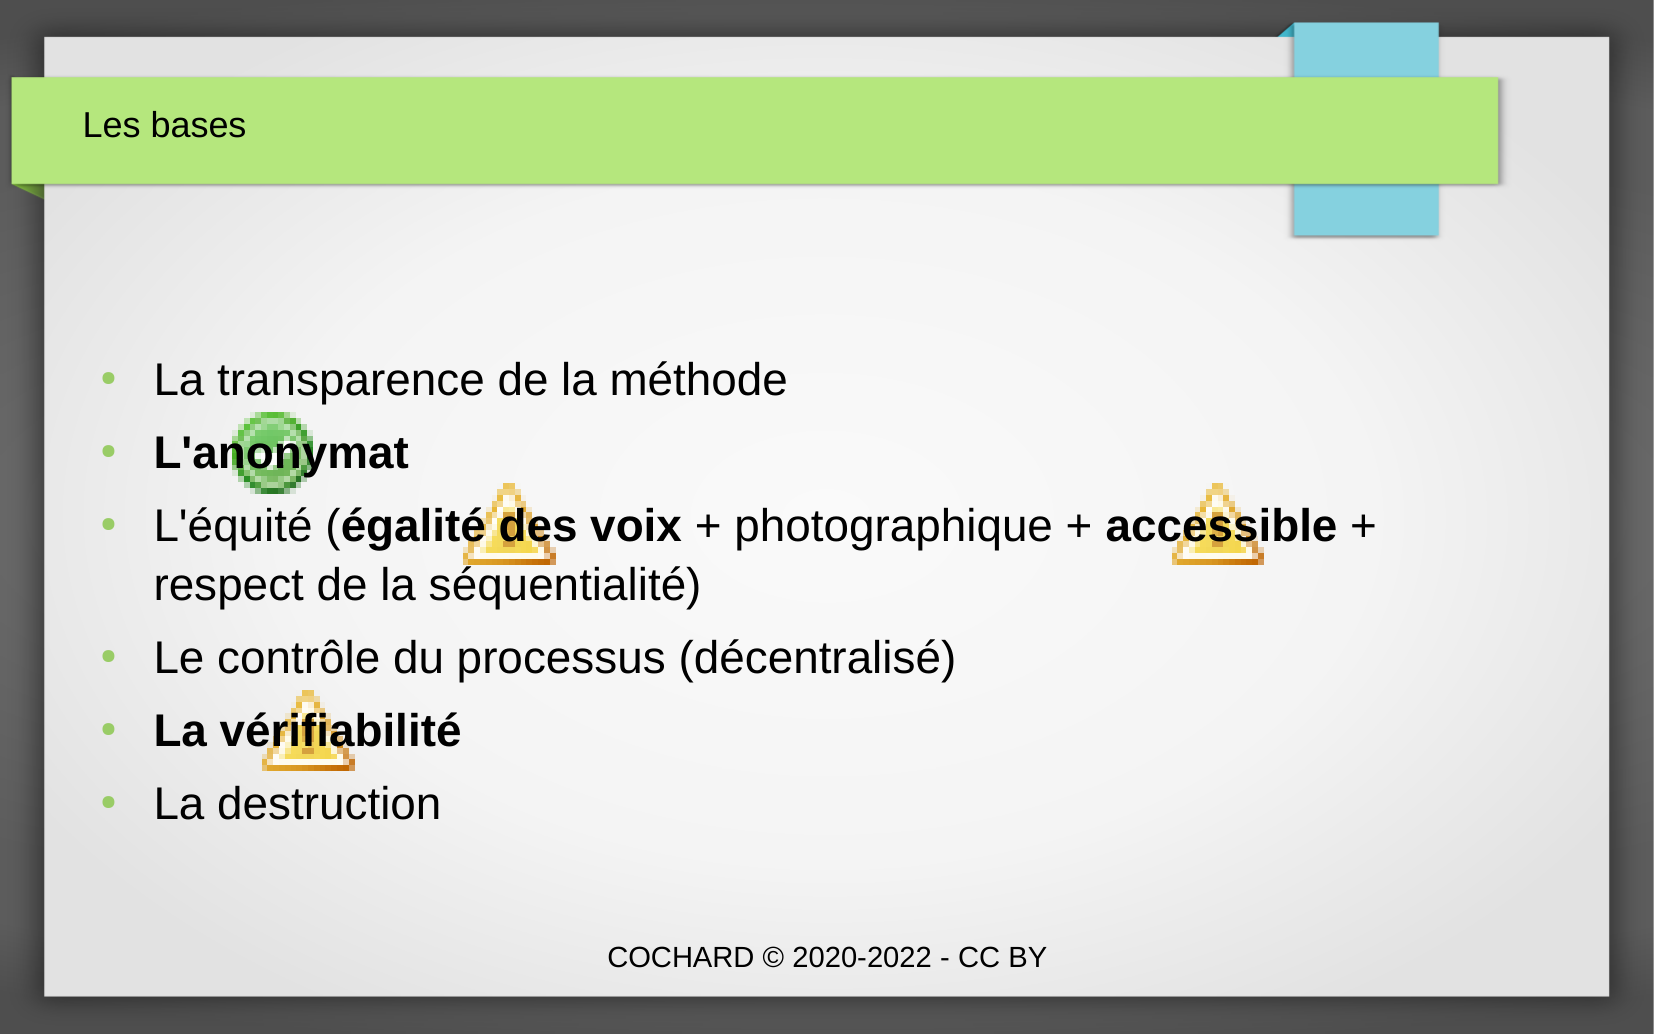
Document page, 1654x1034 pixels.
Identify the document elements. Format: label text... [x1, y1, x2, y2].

list La transparence de la méthode L'anonymat L'équité (égalité des voix + photographique + accessible + respect de la séquentialité) Le contrôle du processus (décentralisé) La vérifiabilité La destruction [82, 249, 1571, 849]
title Les bases [82, 39, 1235, 210]
picture [0, 0, 1654, 1034]
